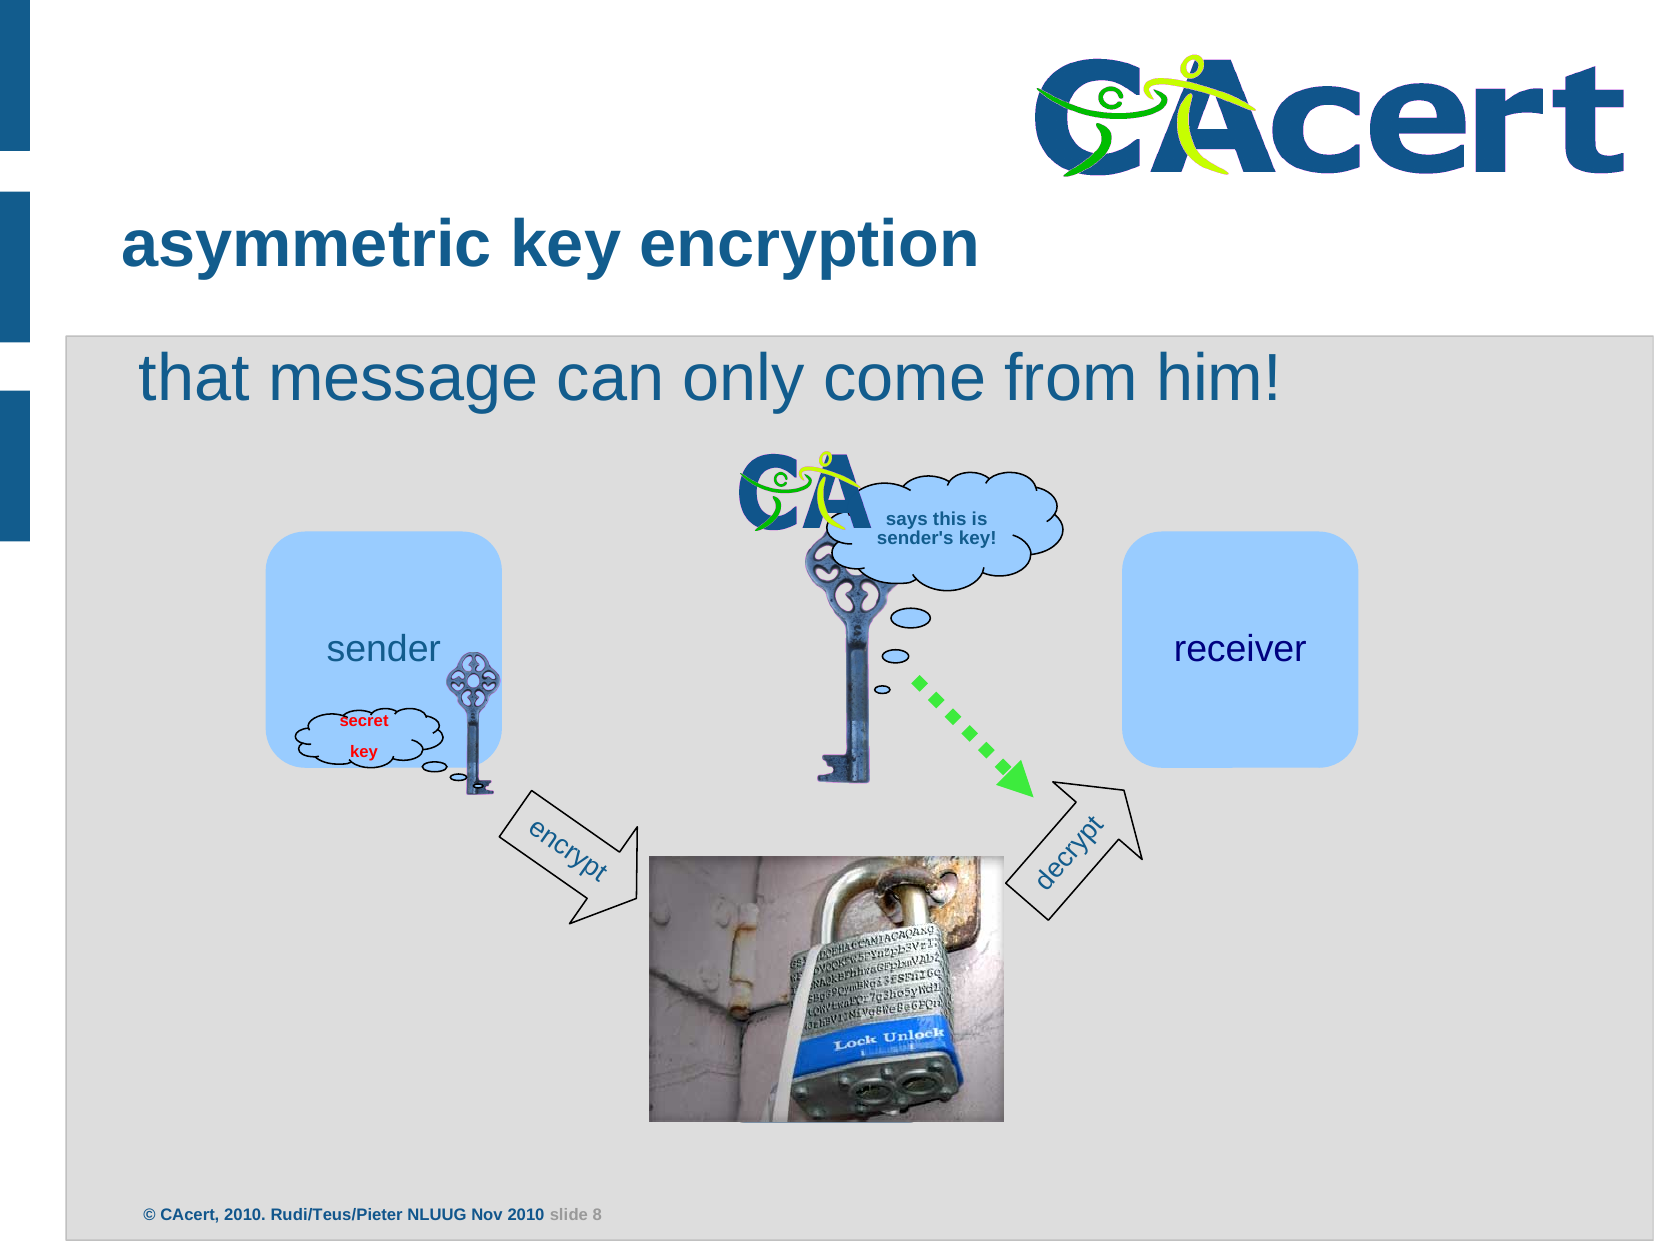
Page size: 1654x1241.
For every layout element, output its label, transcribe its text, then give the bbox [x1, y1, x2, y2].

text_box decrypt [1005, 781, 1143, 921]
list that message can only come from him! [121, 344, 1595, 1238]
text_box sender [379, 743, 442, 768]
picture [442, 649, 504, 798]
picture [649, 856, 1004, 1122]
picture [1033, 53, 1625, 178]
title asymmetric key encryption [121, 170, 1533, 323]
text_box secret key [422, 761, 447, 772]
text_box secret key [295, 708, 444, 768]
text_box sender [265, 531, 502, 768]
text_box says this is sender's key! [890, 608, 931, 628]
picture [738, 450, 916, 789]
text_box says this is sender's key! [827, 472, 1063, 591]
text_box encrypt [499, 790, 638, 924]
text_box receiver [1122, 531, 1359, 768]
